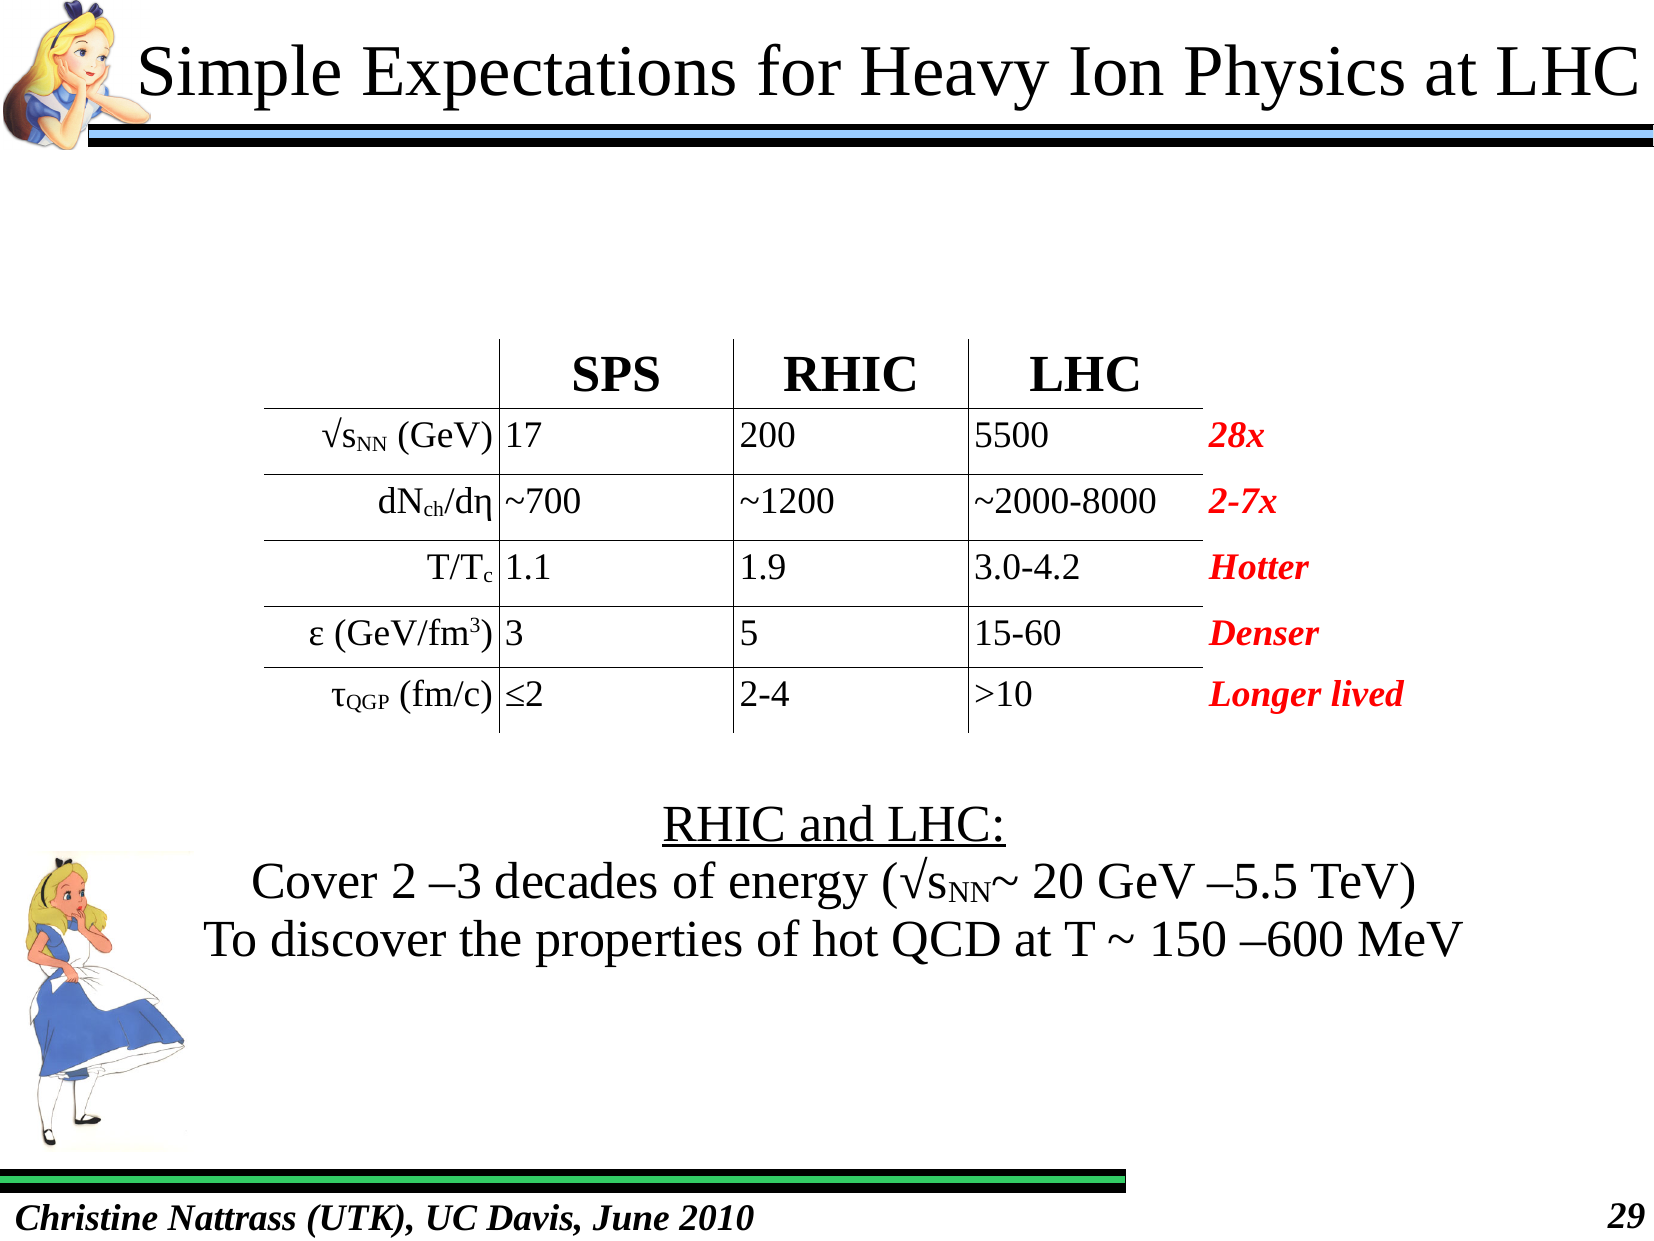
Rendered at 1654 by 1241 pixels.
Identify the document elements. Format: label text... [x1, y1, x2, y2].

table_cell 17 [500, 409, 733, 474]
table_cell 5 [734, 607, 968, 667]
picture [8, 851, 194, 1152]
table_cell ≤2 [500, 668, 733, 733]
table_header [264, 339, 499, 408]
table_cell T/Tc [264, 541, 499, 606]
table_header RHIC [734, 339, 968, 408]
table_cell ~1200 [734, 475, 968, 540]
table_cell 15-60 [969, 607, 1203, 667]
table_header SPS [500, 339, 733, 408]
table_cell ~700 [500, 475, 733, 540]
table_cell τQGP (fm/c) [264, 668, 499, 733]
table_cell dNch/dη [264, 475, 499, 540]
table_cell 3 [500, 607, 733, 667]
table_cell 1.1 [500, 541, 733, 606]
table_cell ε (GeV/fm3) [264, 607, 499, 667]
table_cell 2-4 [734, 668, 968, 733]
table_cell √sNN (GeV) [264, 409, 499, 474]
table_cell 1.9 [734, 541, 968, 606]
table_cell Denser [1203, 606, 1438, 667]
table_header [1203, 339, 1438, 409]
table_cell 28x [1203, 409, 1438, 474]
table_cell 200 [734, 409, 968, 474]
table_cell >10 [969, 668, 1203, 733]
text_box RHIC and LHC: Cover 2 –3 decades of energy (√sNN~ 20 GeV –5.5 TeV) To discover the properties of hot QCD at T ~ 150 –600 MeV [37, 787, 1631, 993]
table_cell Longer lived [1203, 667, 1438, 733]
table_cell 3.0-4.2 [969, 541, 1203, 606]
table_cell 2-7x [1203, 474, 1438, 540]
table_header LHC [969, 339, 1203, 408]
table_cell ~2000-8000 [969, 475, 1203, 540]
picture [3, 0, 65, 150]
table_cell Hotter [1203, 540, 1438, 606]
table_cell 5500 [969, 409, 1203, 474]
title Simple Expectations for Heavy Ion Physics at LHC [65, 0, 1653, 174]
